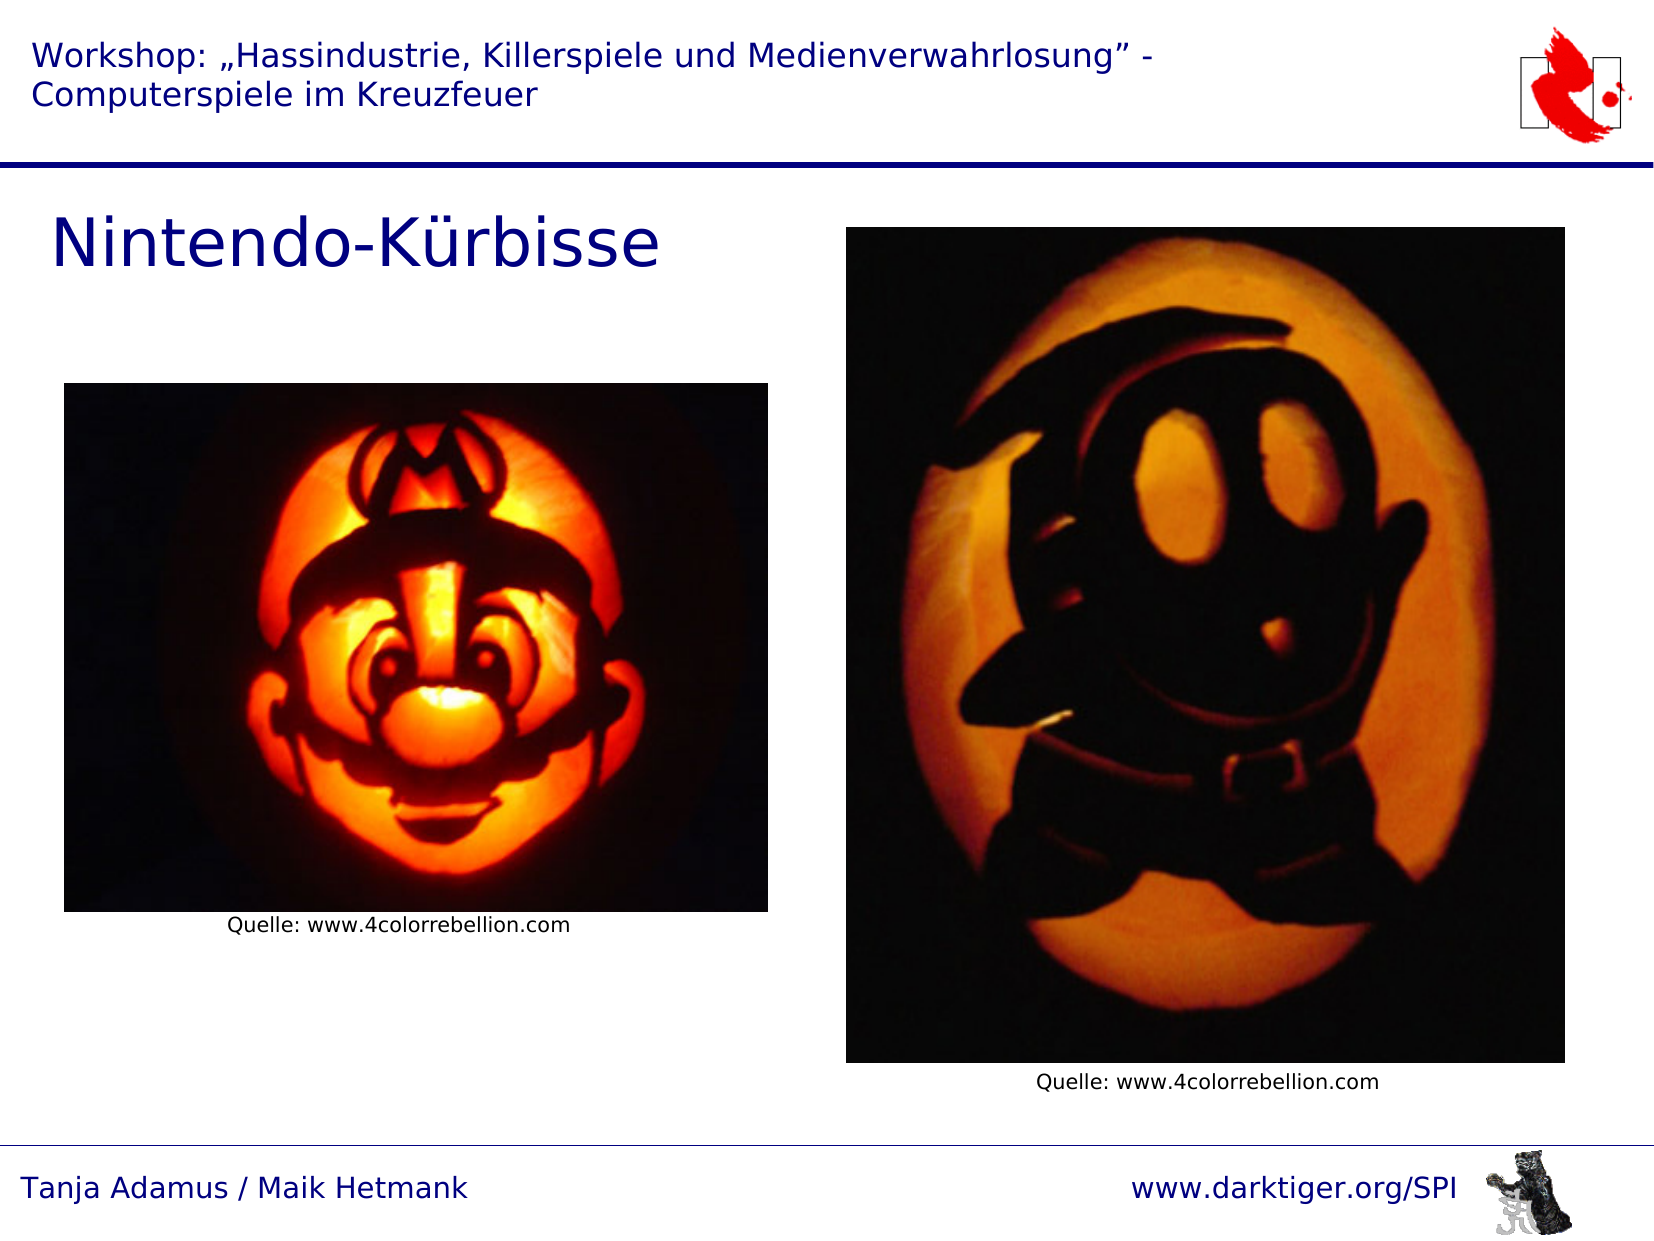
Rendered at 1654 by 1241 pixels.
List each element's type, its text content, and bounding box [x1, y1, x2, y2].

picture [1486, 1150, 1572, 1235]
text_box Workshop: „Hassindustrie, Killerspiele und Medienverwahrlosung” - Computerspiele im Kreuzfeuer [16, 29, 1418, 178]
text_box Quelle: www.4colorrebellion.com [1021, 1063, 1395, 1103]
picture [846, 227, 1565, 1063]
picture [1503, 16, 1632, 148]
text_box Nintendo-Kürbisse [35, 196, 1565, 290]
picture [64, 383, 768, 912]
text_box Quelle: www.4colorrebellion.com [212, 905, 586, 945]
